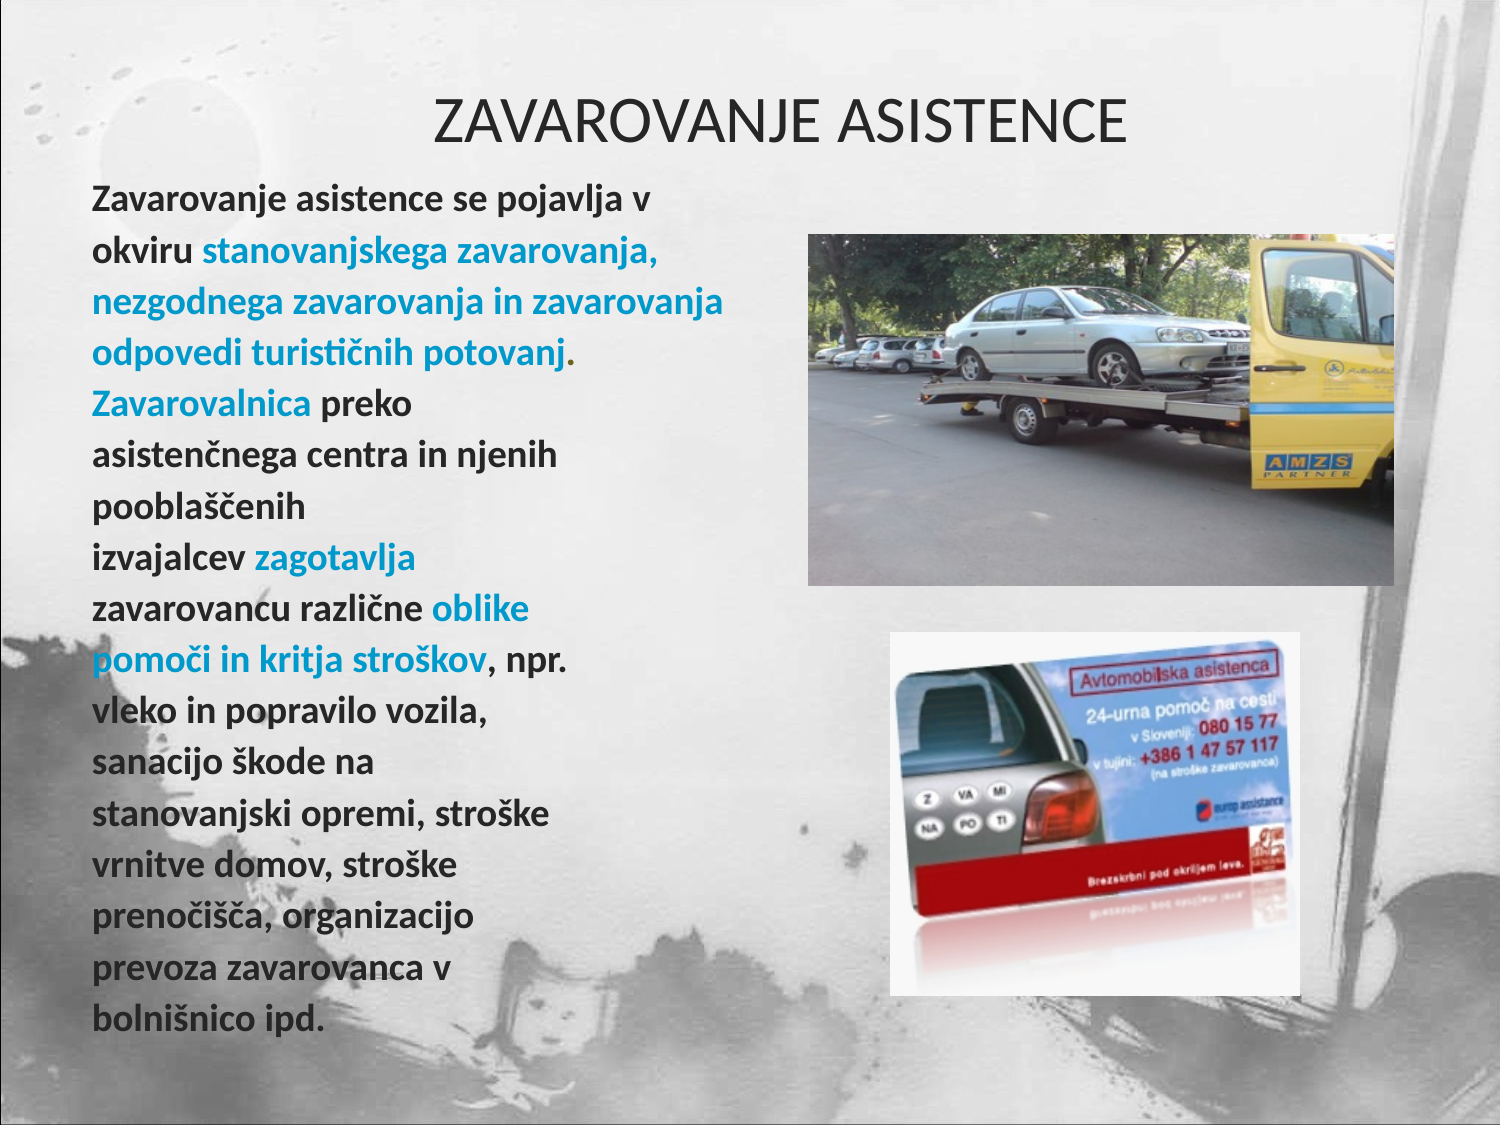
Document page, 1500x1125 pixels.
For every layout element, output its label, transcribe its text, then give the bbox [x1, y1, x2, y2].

picture [0, 0, 1500, 1125]
list Zavarovanje asistence se pojavlja v okviru stanovanjskega zavarovanja, nezgodnega zavarovanja in zavarovanja odpovedi turističnih potovanj. Zavarovalnica preko asistenčnega centra in njenih pooblaščenih izvajalcev zagotavlja zavarovancu različne oblike pomoči in kritja stroškov, npr. vleko in popravilo vozila, sanacijo škode na stanovanjski opremi, stroške vrnitve domov, stroške prenočišča, organizacijo prevoza zavarovanca v bolnišnico ipd. [76, 160, 740, 1094]
title ZAVAROVANJE ASISTENCE [106, 0, 1457, 231]
